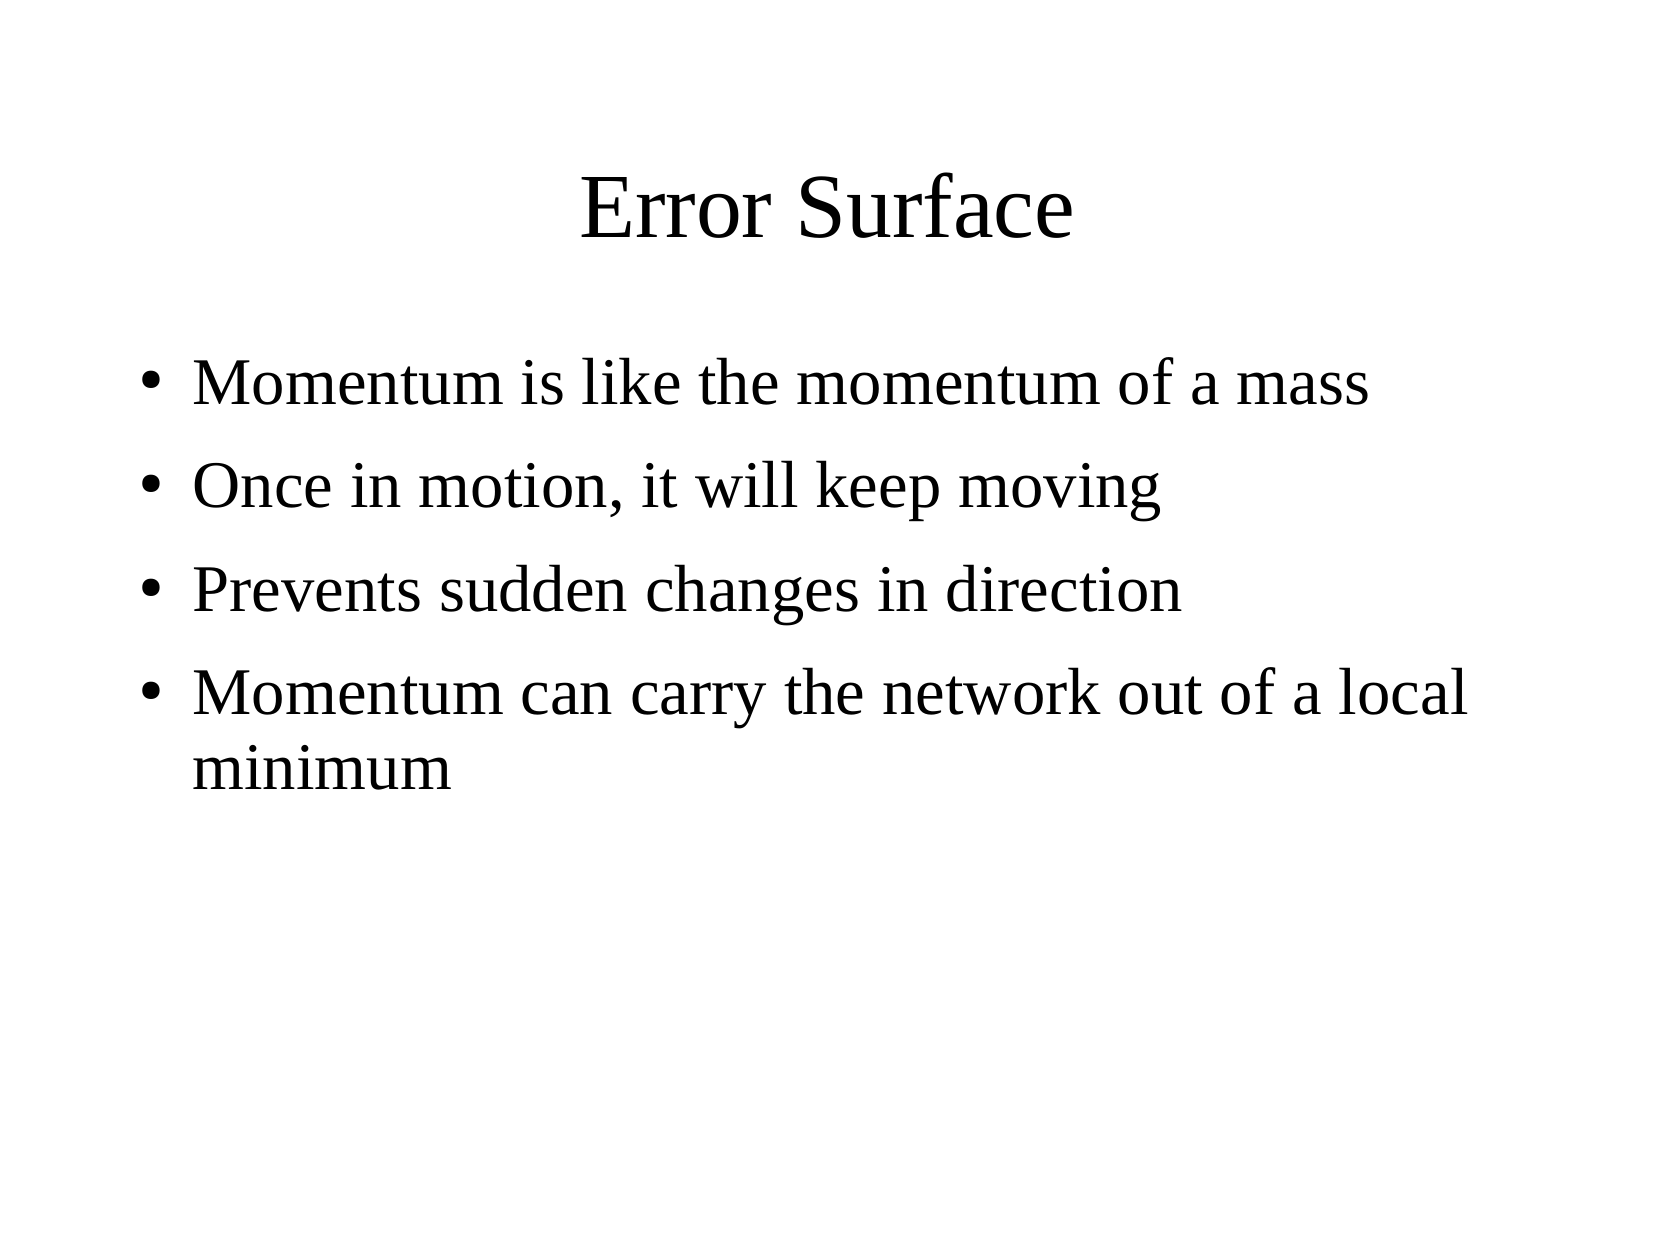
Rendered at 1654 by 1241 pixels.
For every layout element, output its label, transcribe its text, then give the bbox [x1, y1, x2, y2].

title Error Surface [121, 102, 1534, 311]
list Momentum is like the momentum of a mass Once in motion, it will keep moving Prevents sudden changes in direction Momentum can carry the network out of a local minimum [121, 344, 1534, 1127]
